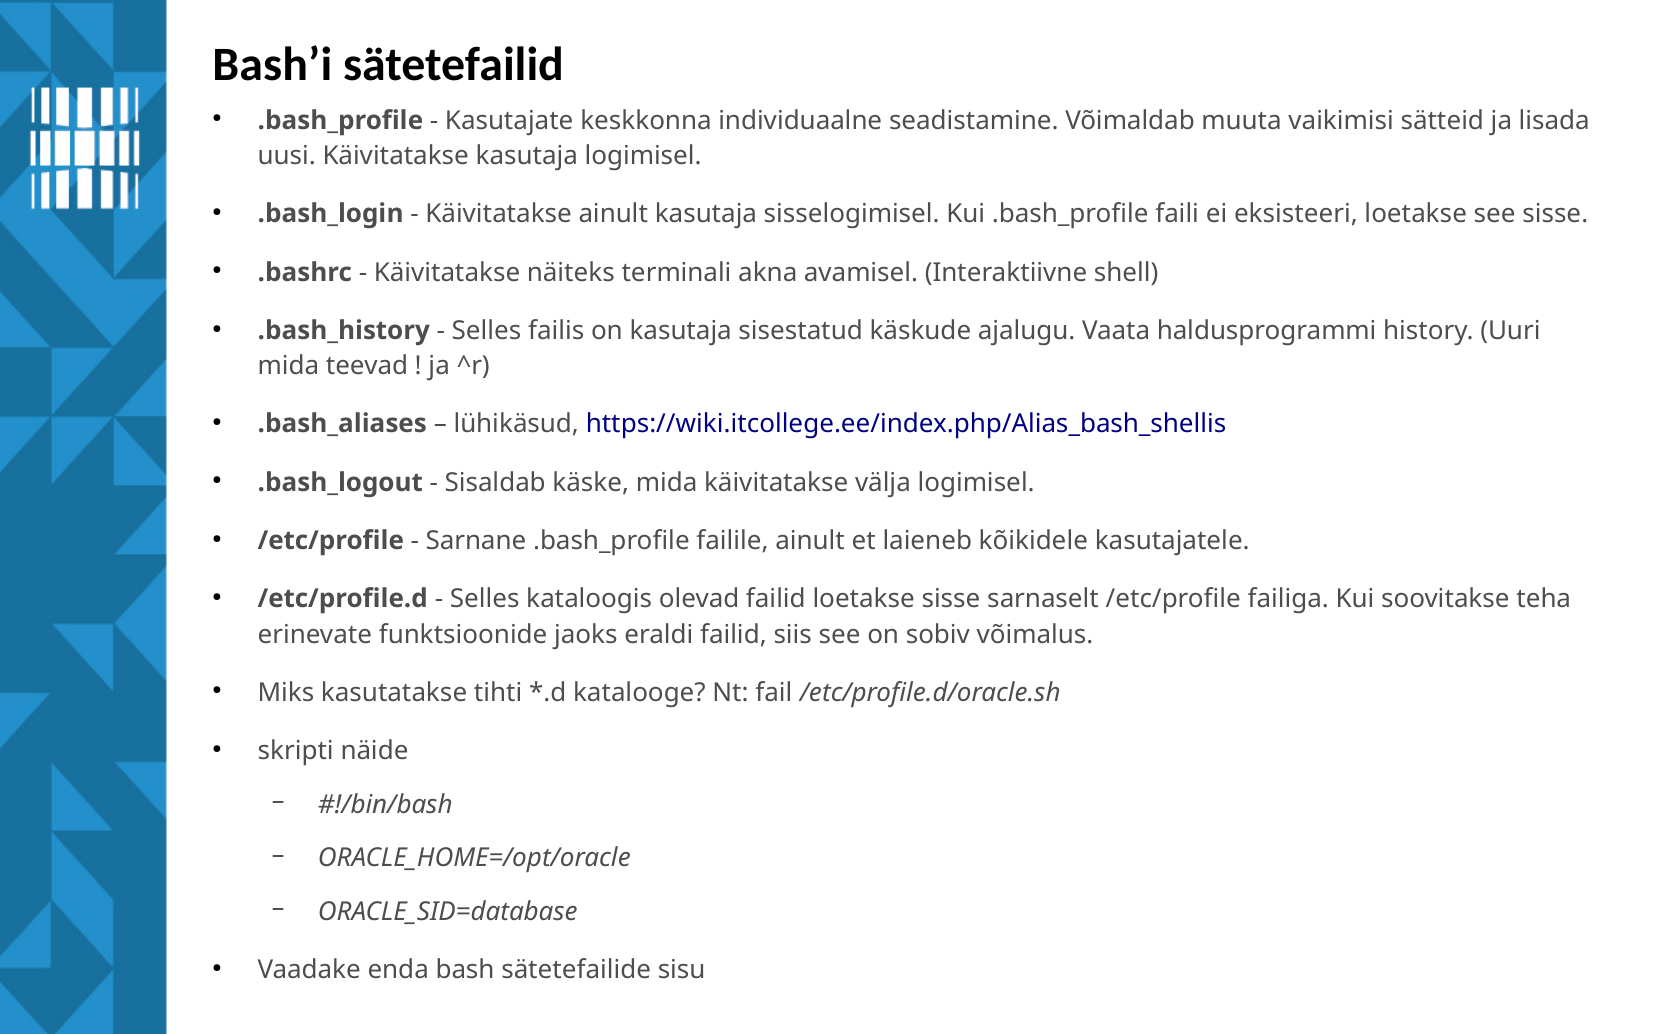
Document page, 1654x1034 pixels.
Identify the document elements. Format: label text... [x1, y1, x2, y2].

picture [42, 108, 132, 208]
list .bash_profile - Kasutajate keskkonna individuaalne seadistamine. Võimaldab muuta vaikimisi sätteid ja lisada uusi. Käivitatakse kasutaja logimisel. .bash_login - Käivitatakse ainult kasutaja sisselogimisel. Kui .bash_profile faili ei eksisteeri, loetakse see sisse. .bashrc - Käivitatakse näiteks terminali akna avamisel. (Interaktiivne shell) .bash_history - Selles failis on kasutaja sisestatud käskude ajalugu. Vaata haldusprogrammi history. (Uuri mida teevad ! ja ^r) .bash_aliases – lühikäsud, https://wiki.itcollege.ee/index.php/Alias_bash_shellis .bash_logout - Sisaldab käske, mida käivitatakse välja logimisel. /etc/profile - Sarnane .bash_profile failile, ainult et laieneb kõikidele kasutajatele. /etc/profile.d - Selles kataloogis olevad failid loetakse sisse sarnaselt /etc/profile failiga. Kui soovitakse teha erinevate funktsioonide jaoks eraldi failid, siis see on sobiv võimalus. Miks kasutatakse tihti *.d katalooge? Nt: fail /etc/profile.d/oracle.sh skripti näide #!/bin/bash ORACLE_HOME=/opt/oracle ORACLE_SID=database Vaadake enda bash sätetefailide sisu [197, 101, 1607, 1004]
title Bash’i sätetefailid [212, 39, 1193, 96]
